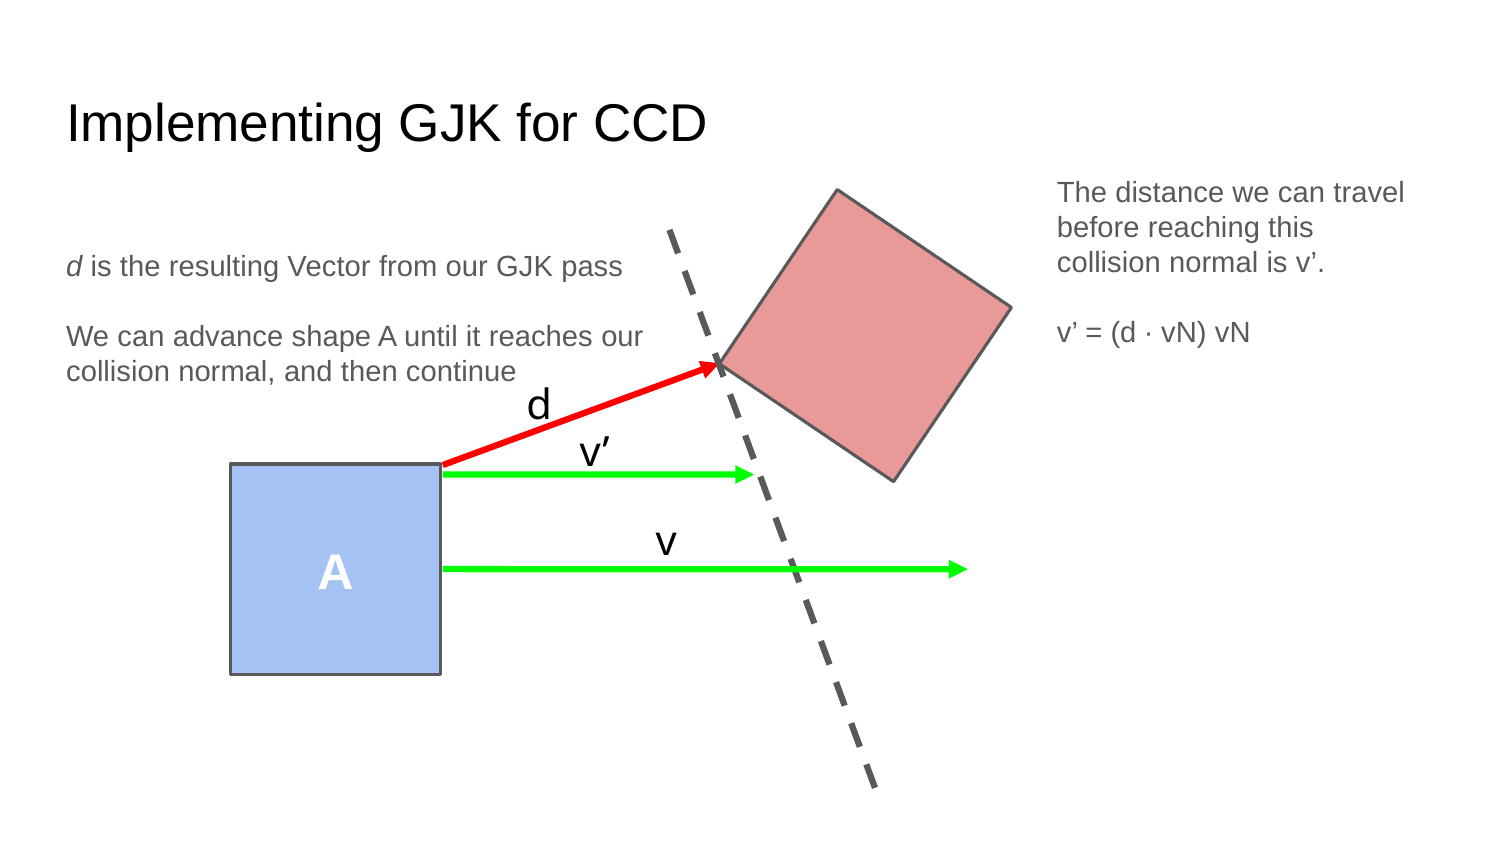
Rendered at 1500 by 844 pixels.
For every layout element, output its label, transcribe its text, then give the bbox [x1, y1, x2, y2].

title Implementing GJK for CCD [51, 72, 1449, 167]
text_box [721, 189, 1012, 482]
text_box d [511, 403, 564, 444]
text_box A [230, 463, 441, 675]
text_box v [640, 498, 693, 579]
text_box v’ [564, 409, 628, 490]
text_box d [532, 403, 544, 416]
text_box d is the resulting Vector from our GJK pass We can advance shape A until it reaches our collision normal, and then continue [51, 232, 689, 403]
text_box The distance we can travel before reaching this collision normal is v’. v’ = (d ∙ vN) vN [1041, 158, 1439, 364]
